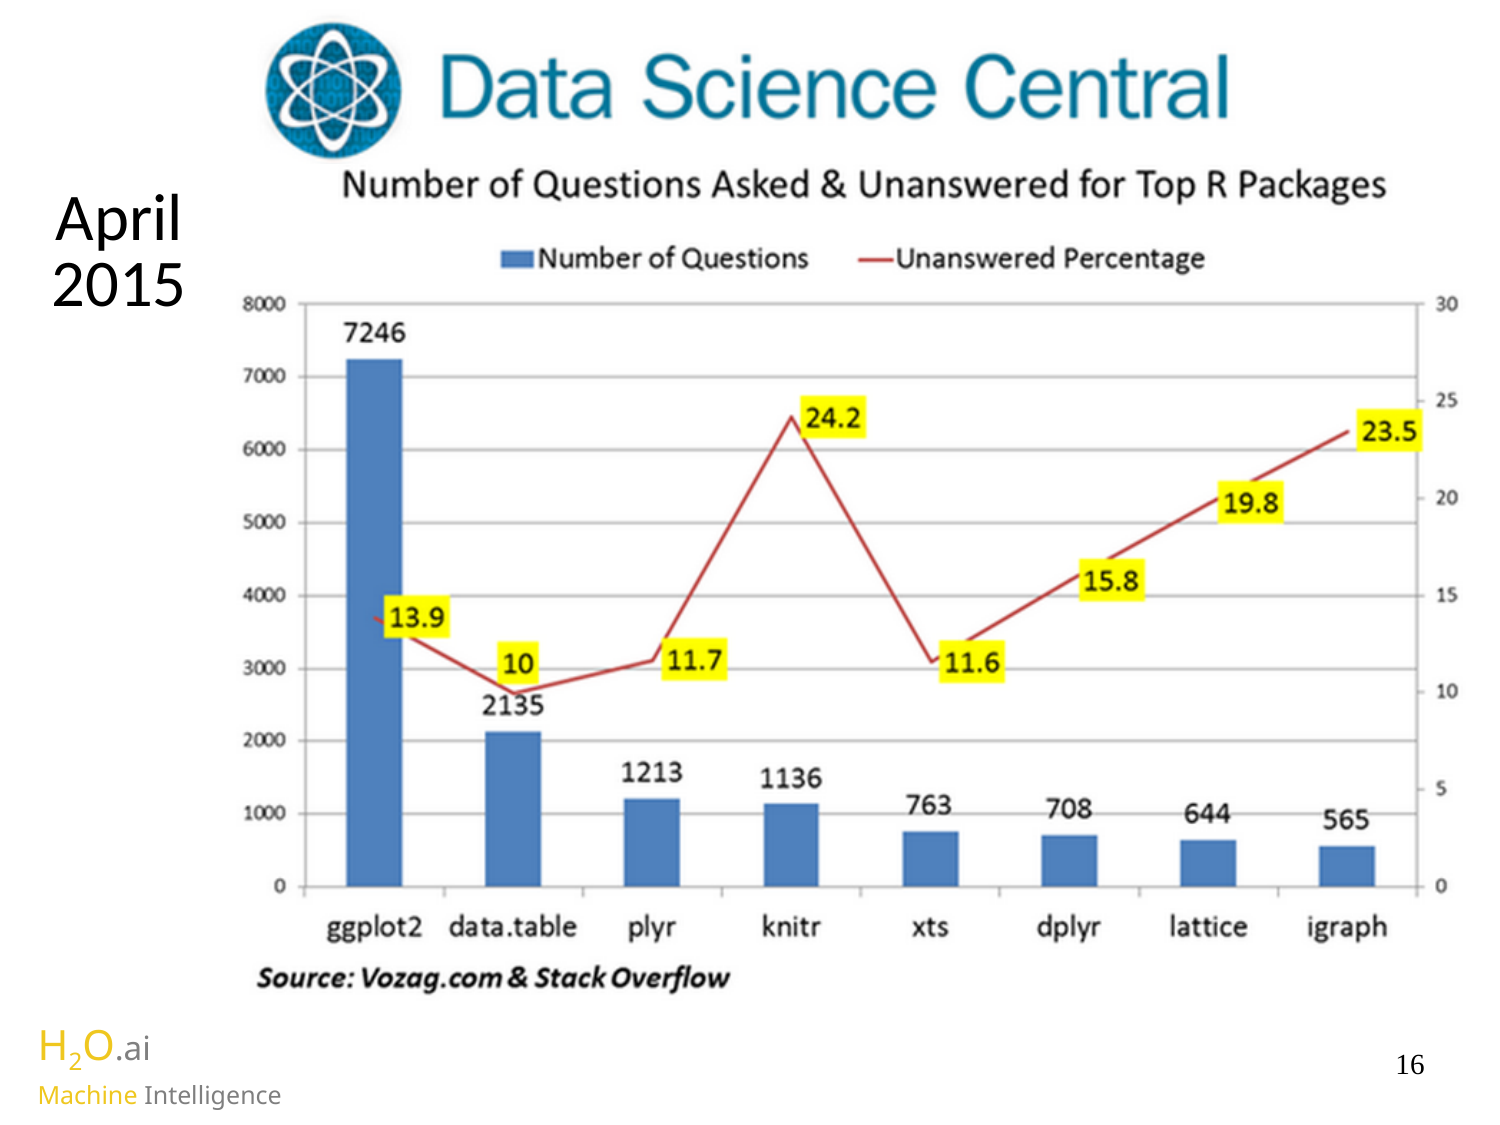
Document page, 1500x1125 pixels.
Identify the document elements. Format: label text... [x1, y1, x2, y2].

picture [224, 5, 1480, 1003]
title April 2015 [0, 133, 238, 381]
